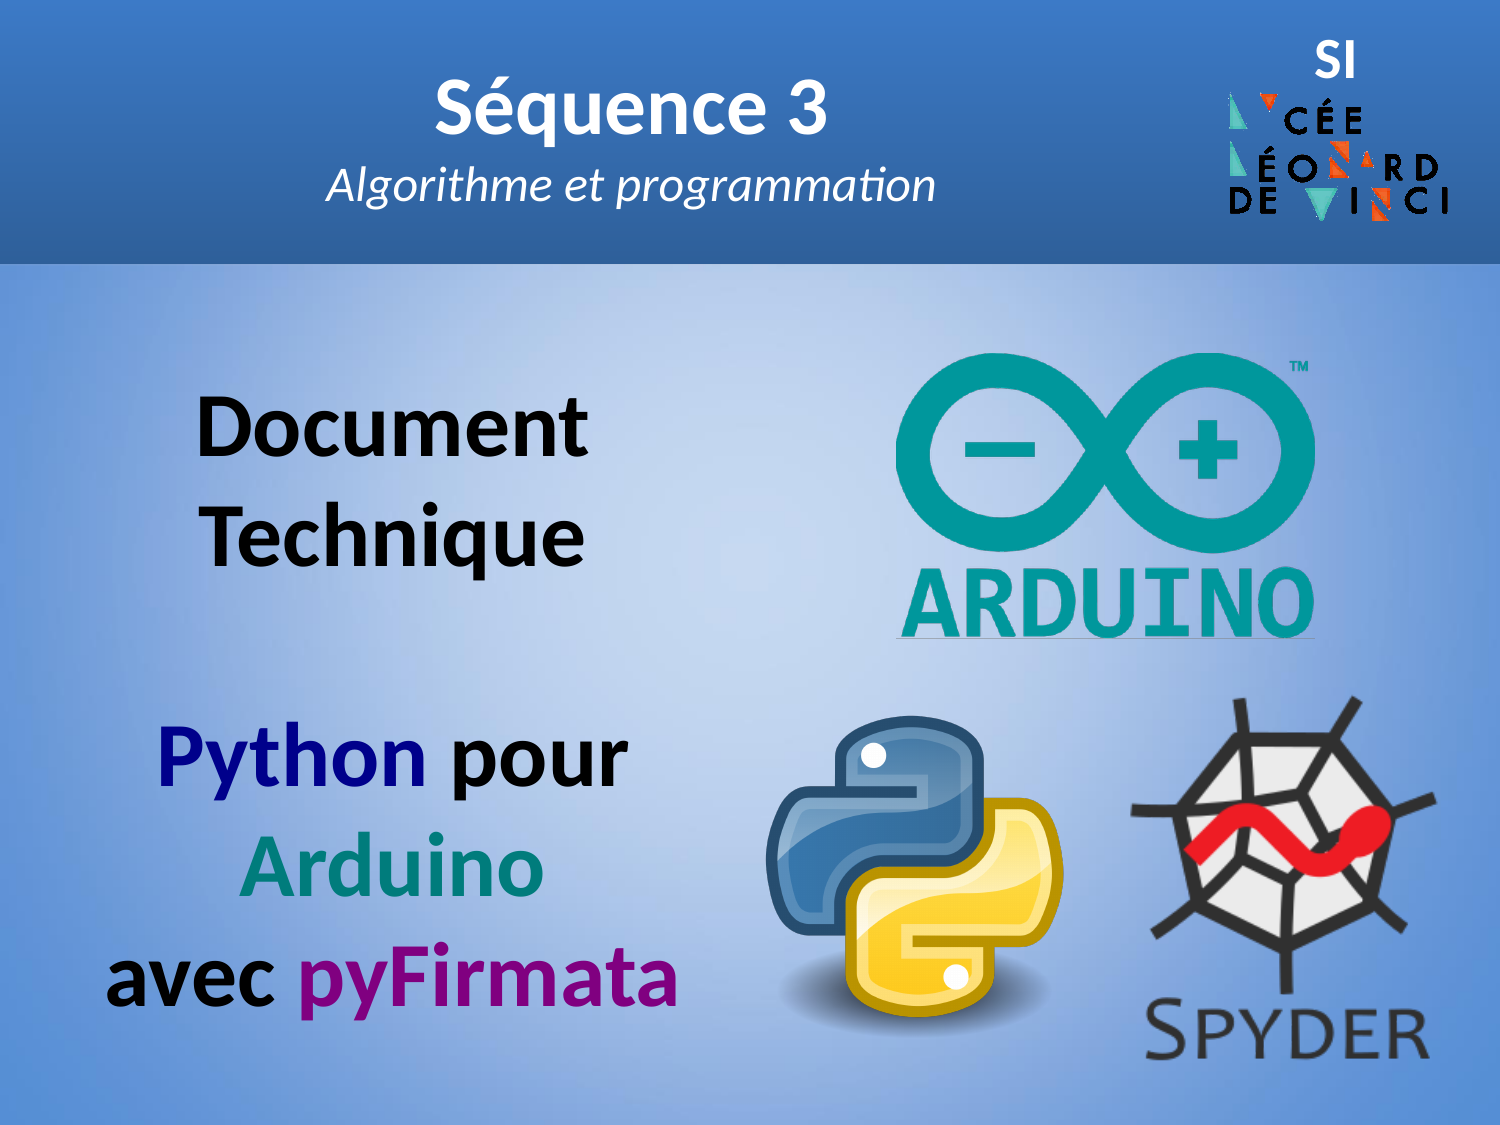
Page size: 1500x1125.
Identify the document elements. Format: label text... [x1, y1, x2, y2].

text_box Document Technique Python pour Arduino avec pyFirmata [0, 357, 786, 645]
title Séquence 3 Algorithme et programmation [0, 0, 1500, 264]
picture [1224, 87, 1450, 224]
picture [0, 264, 1500, 1125]
text_box SI [1226, 12, 1447, 87]
